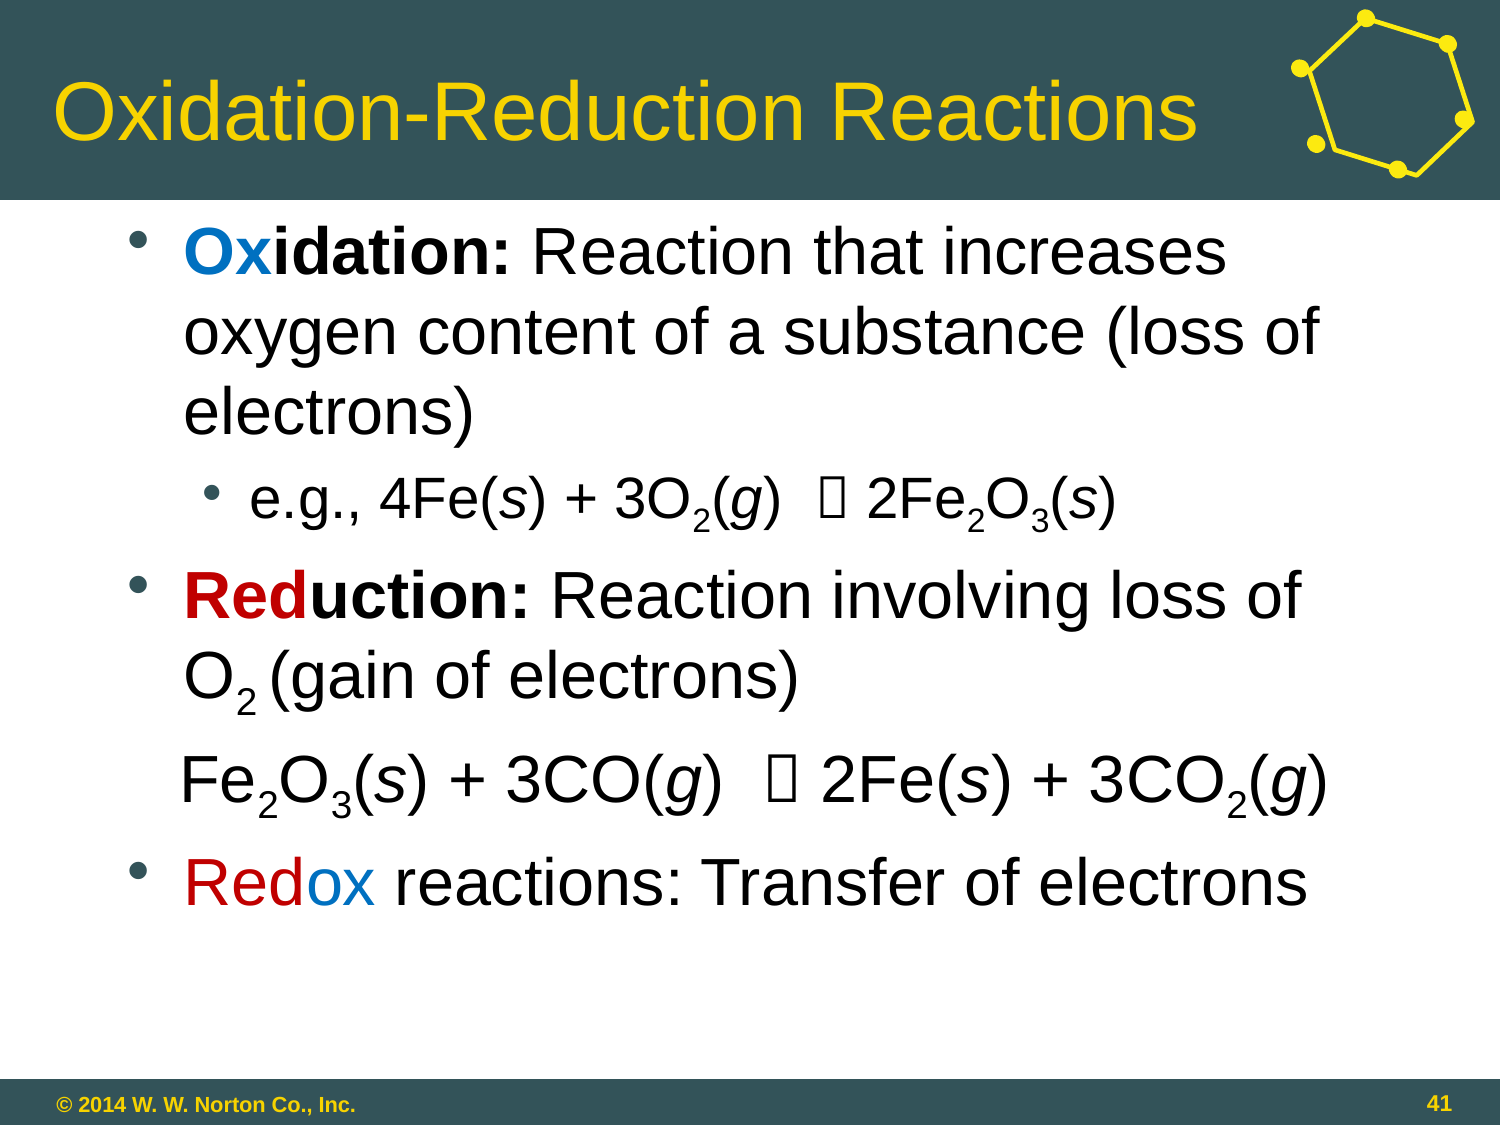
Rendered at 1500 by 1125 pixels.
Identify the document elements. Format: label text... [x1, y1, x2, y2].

title Oxidation-Reduction Reactions [37, 19, 1250, 195]
slide_number <number> [1408, 1085, 1468, 1120]
list Oxidation: Reaction that increases oxygen content of a substance (loss of electrons) e.g., 4Fe(s) + 3O2(g)  2Fe2O3(s) Reduction: Reaction involving loss of O2 (gain of electrons) Fe2O3(s) + 3CO(g)  2Fe(s) + 3CO2(g) Redox reactions: Transfer of electrons [112, 200, 1397, 900]
